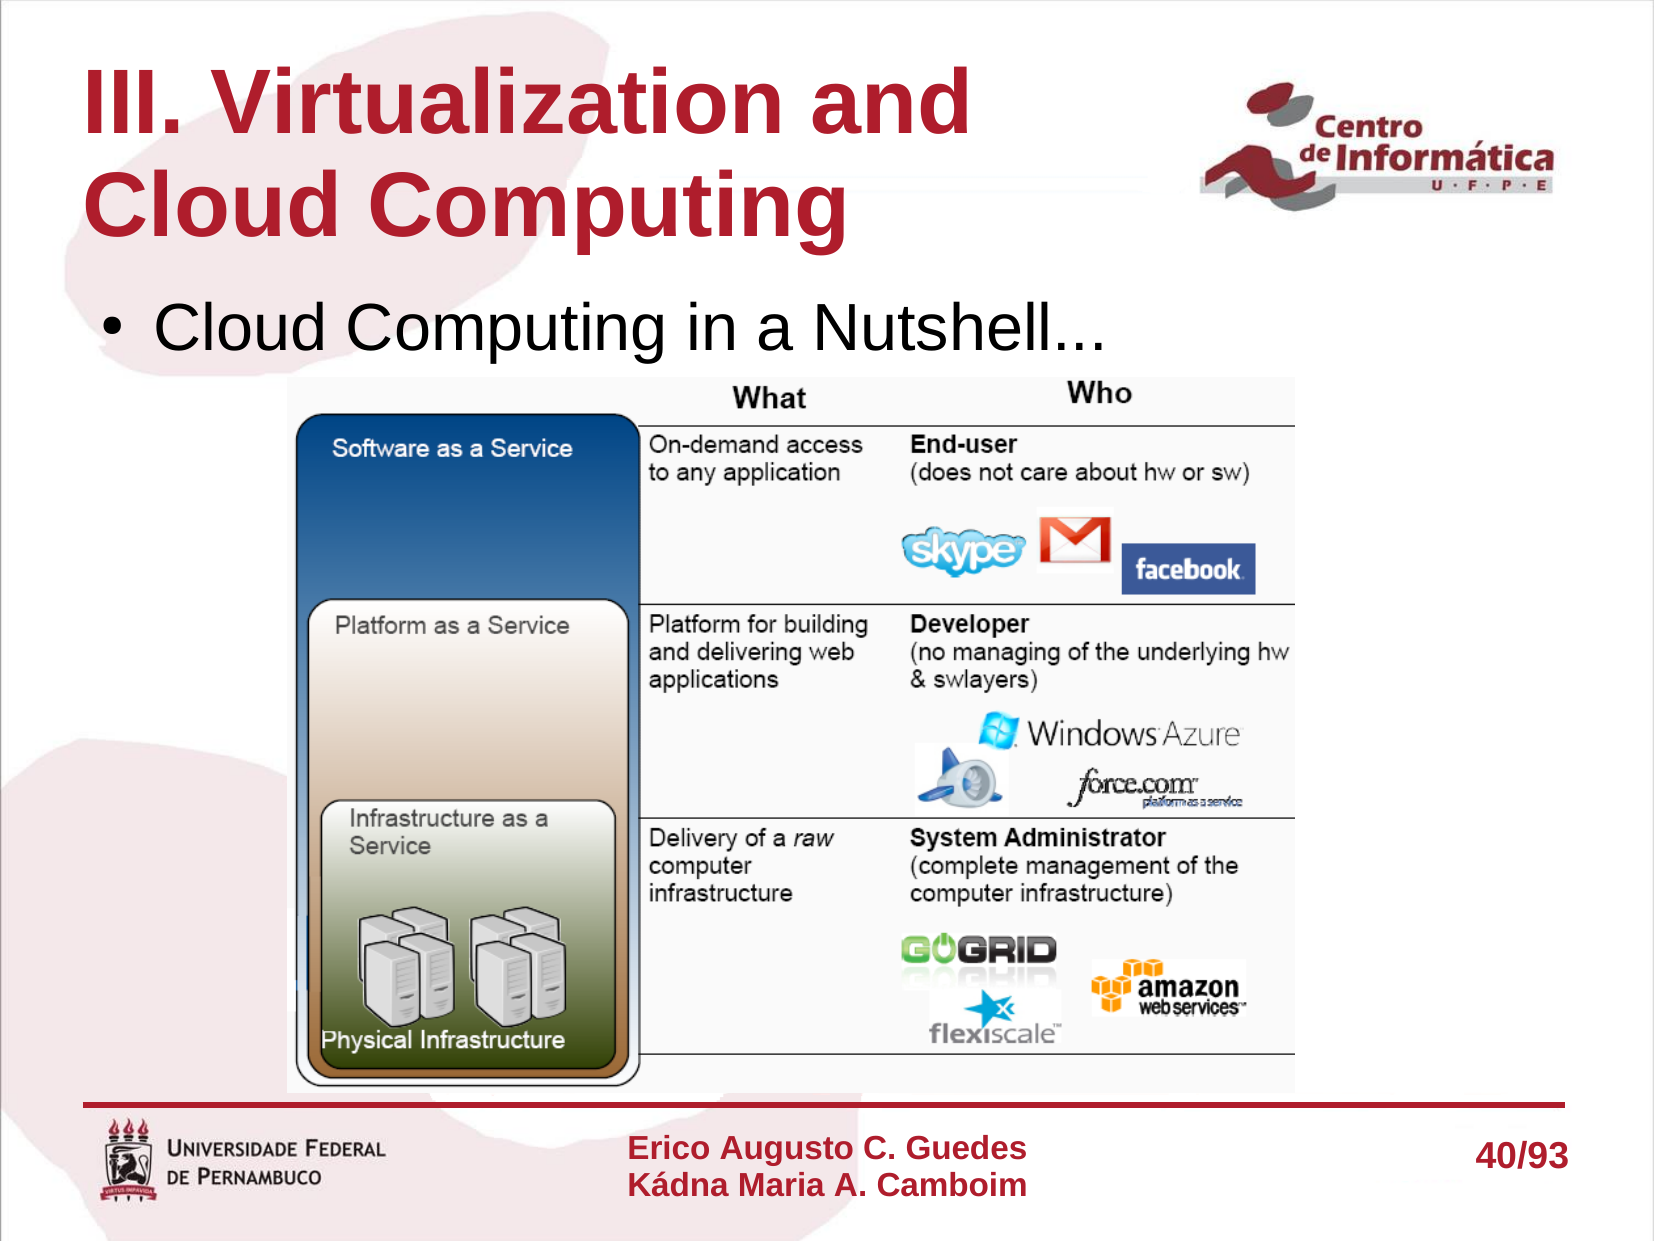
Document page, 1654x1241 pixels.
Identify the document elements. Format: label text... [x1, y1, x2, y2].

picture [0, 0, 1654, 1241]
title III. Virtualization and Cloud Computing [82, 34, 1571, 272]
list Cloud Computing in a Nutshell... [82, 290, 1571, 1094]
